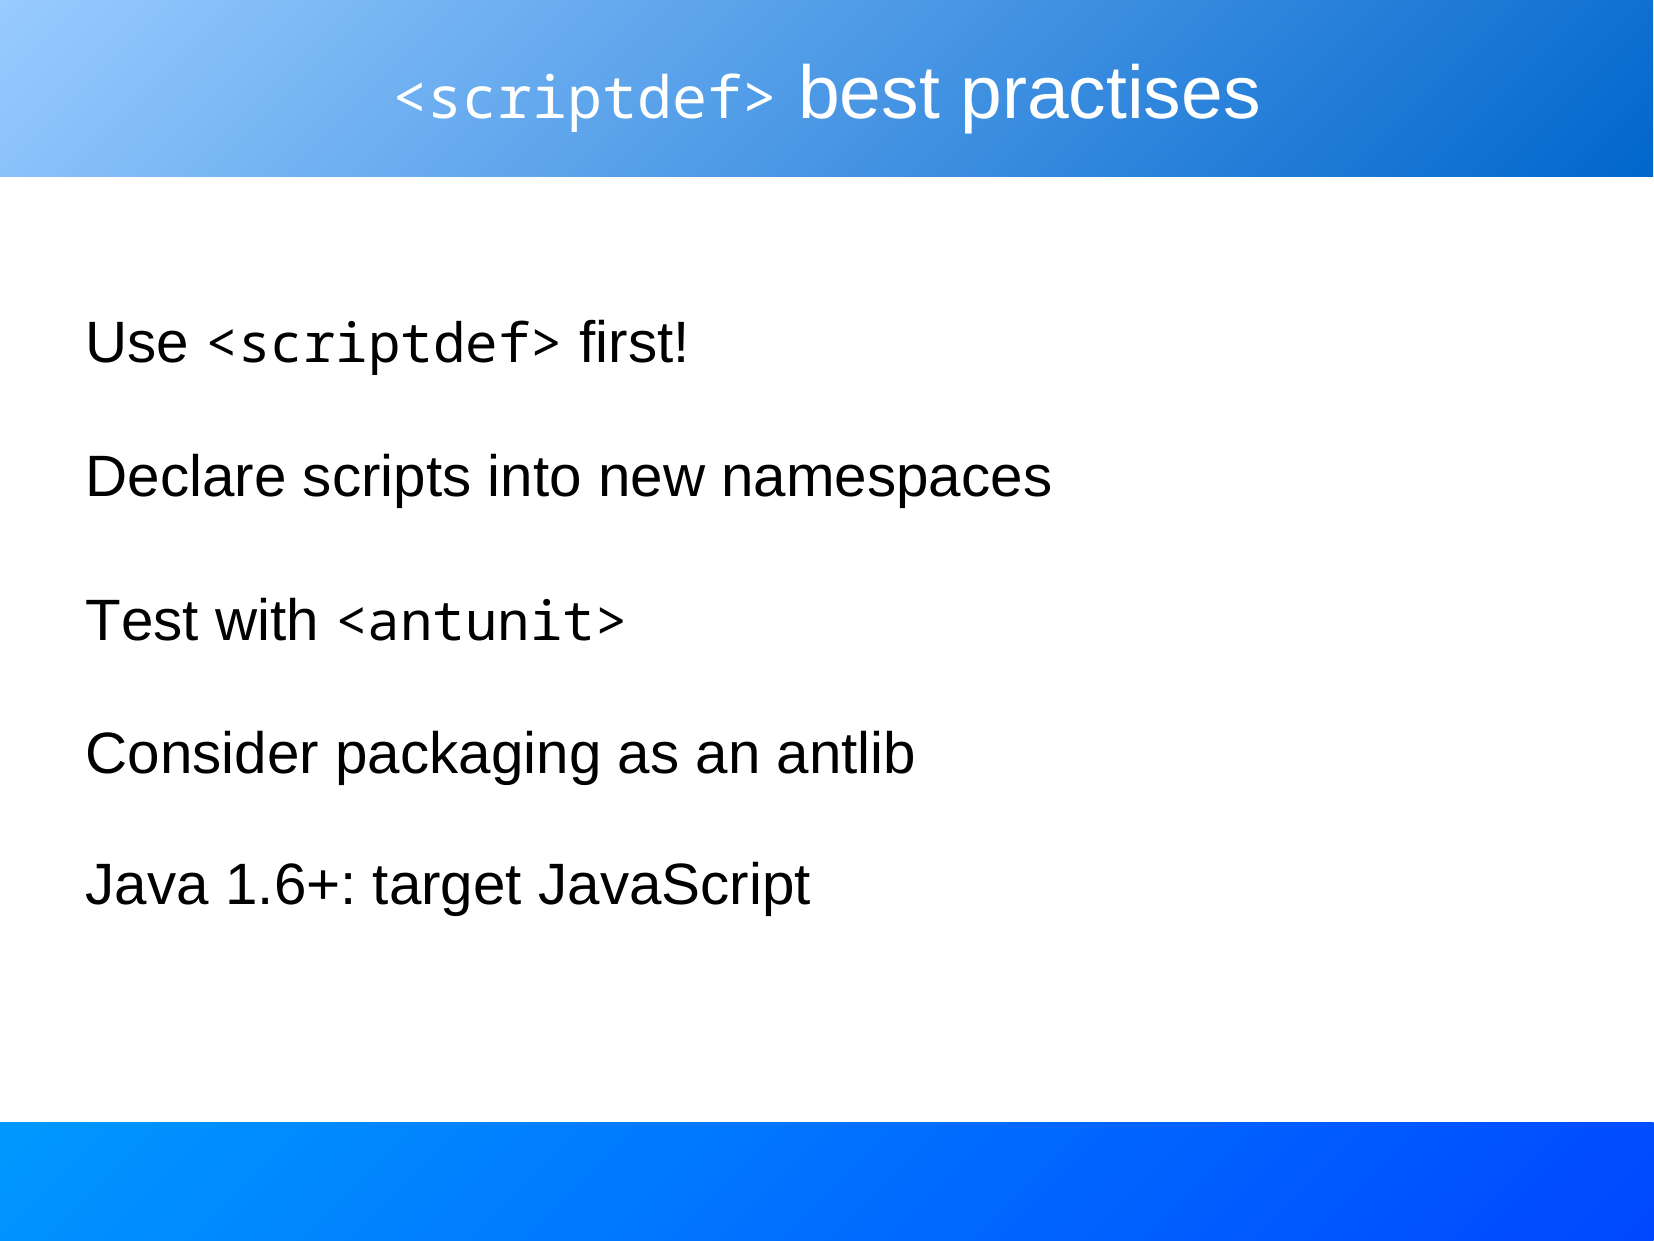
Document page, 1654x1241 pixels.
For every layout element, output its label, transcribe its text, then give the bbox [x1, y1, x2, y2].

list Use <scriptdef> first! Declare scripts into new namespaces Test with <antunit> Consider packaging as an antlib Java 1.6+: target JavaScript [60, 230, 1300, 1093]
title <scriptdef> best practises [82, 22, 1571, 163]
